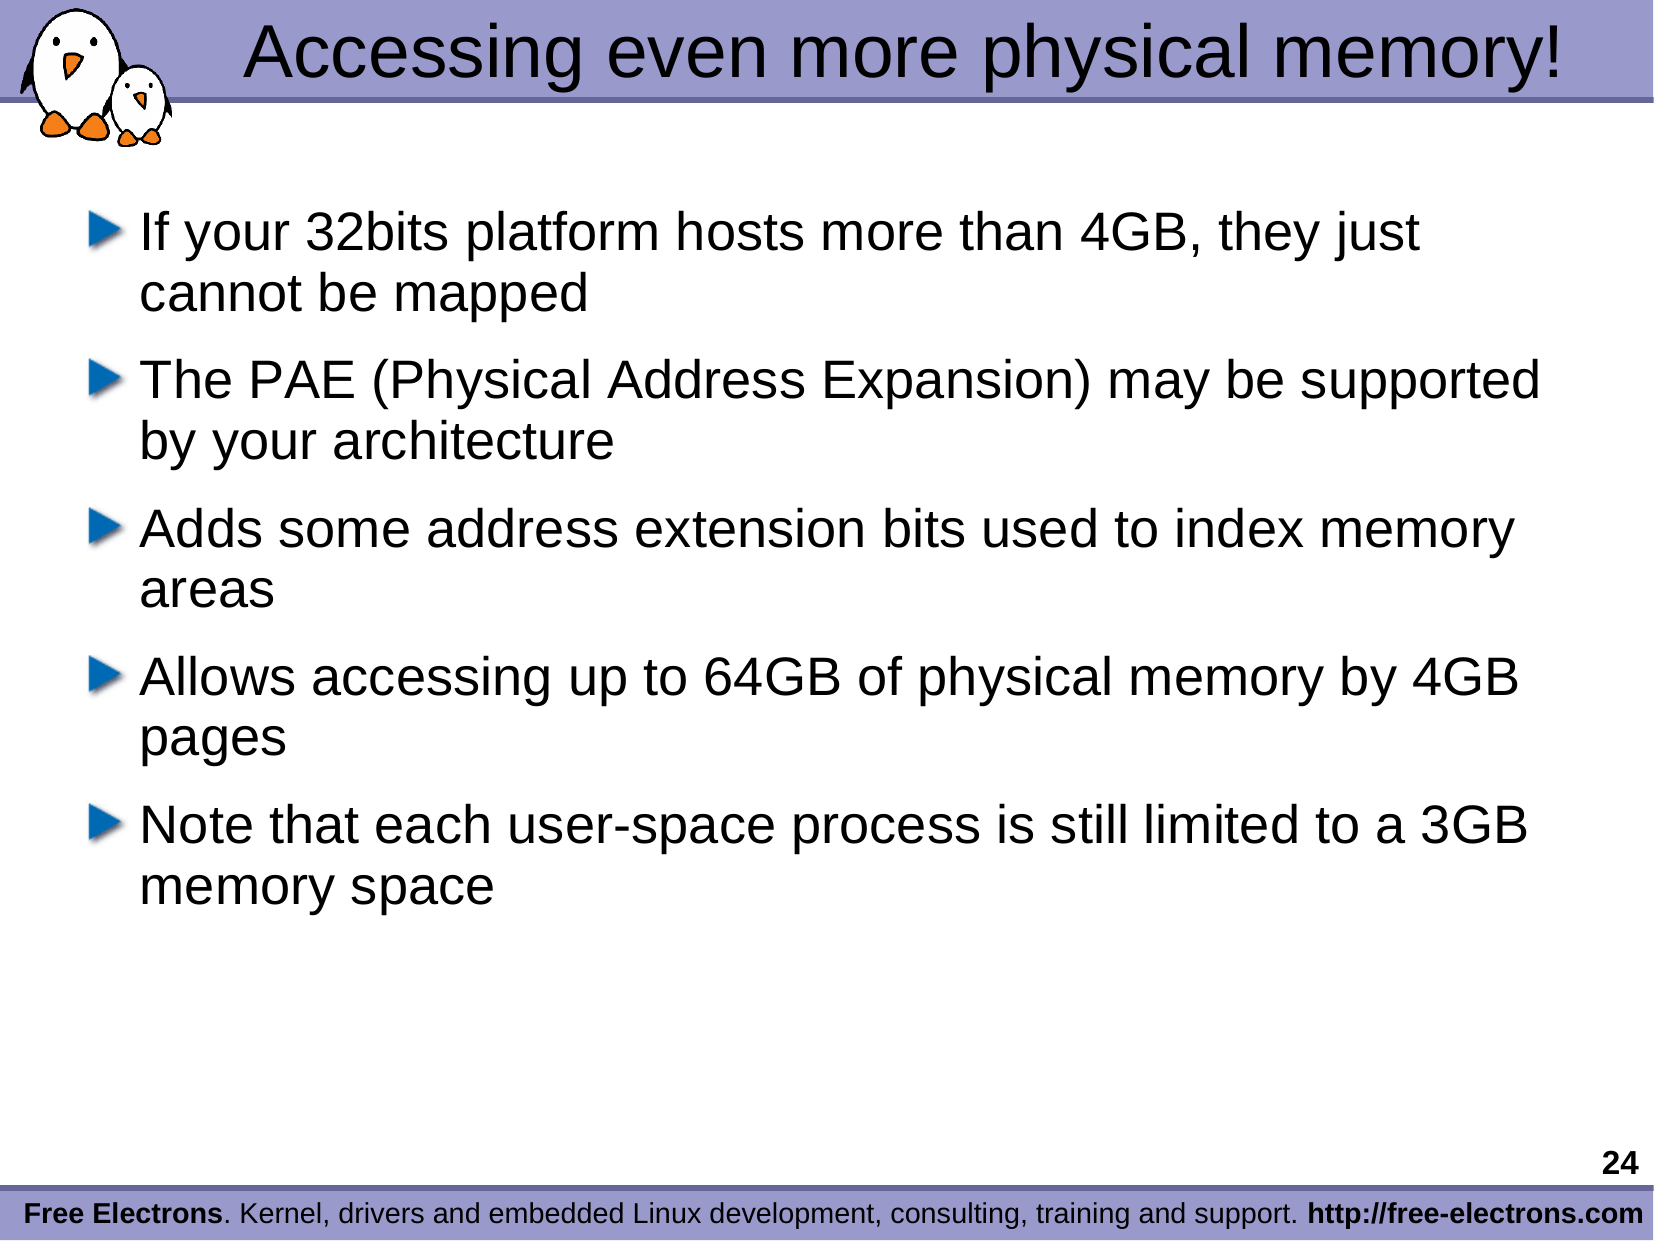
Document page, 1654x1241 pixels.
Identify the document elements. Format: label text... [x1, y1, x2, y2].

title Accessing even more physical memory! [178, 4, 1631, 98]
list If your 32bits platform hosts more than 4GB, they just cannot be mapped The PAE (Physical Address Expansion) may be supported by your architecture Adds some address extension bits used to index memory areas Allows accessing up to 64GB of physical memory by 4GB pages Note that each user-space process is still limited to a 3GB memory space [68, 201, 1592, 1118]
picture [20, 8, 172, 147]
